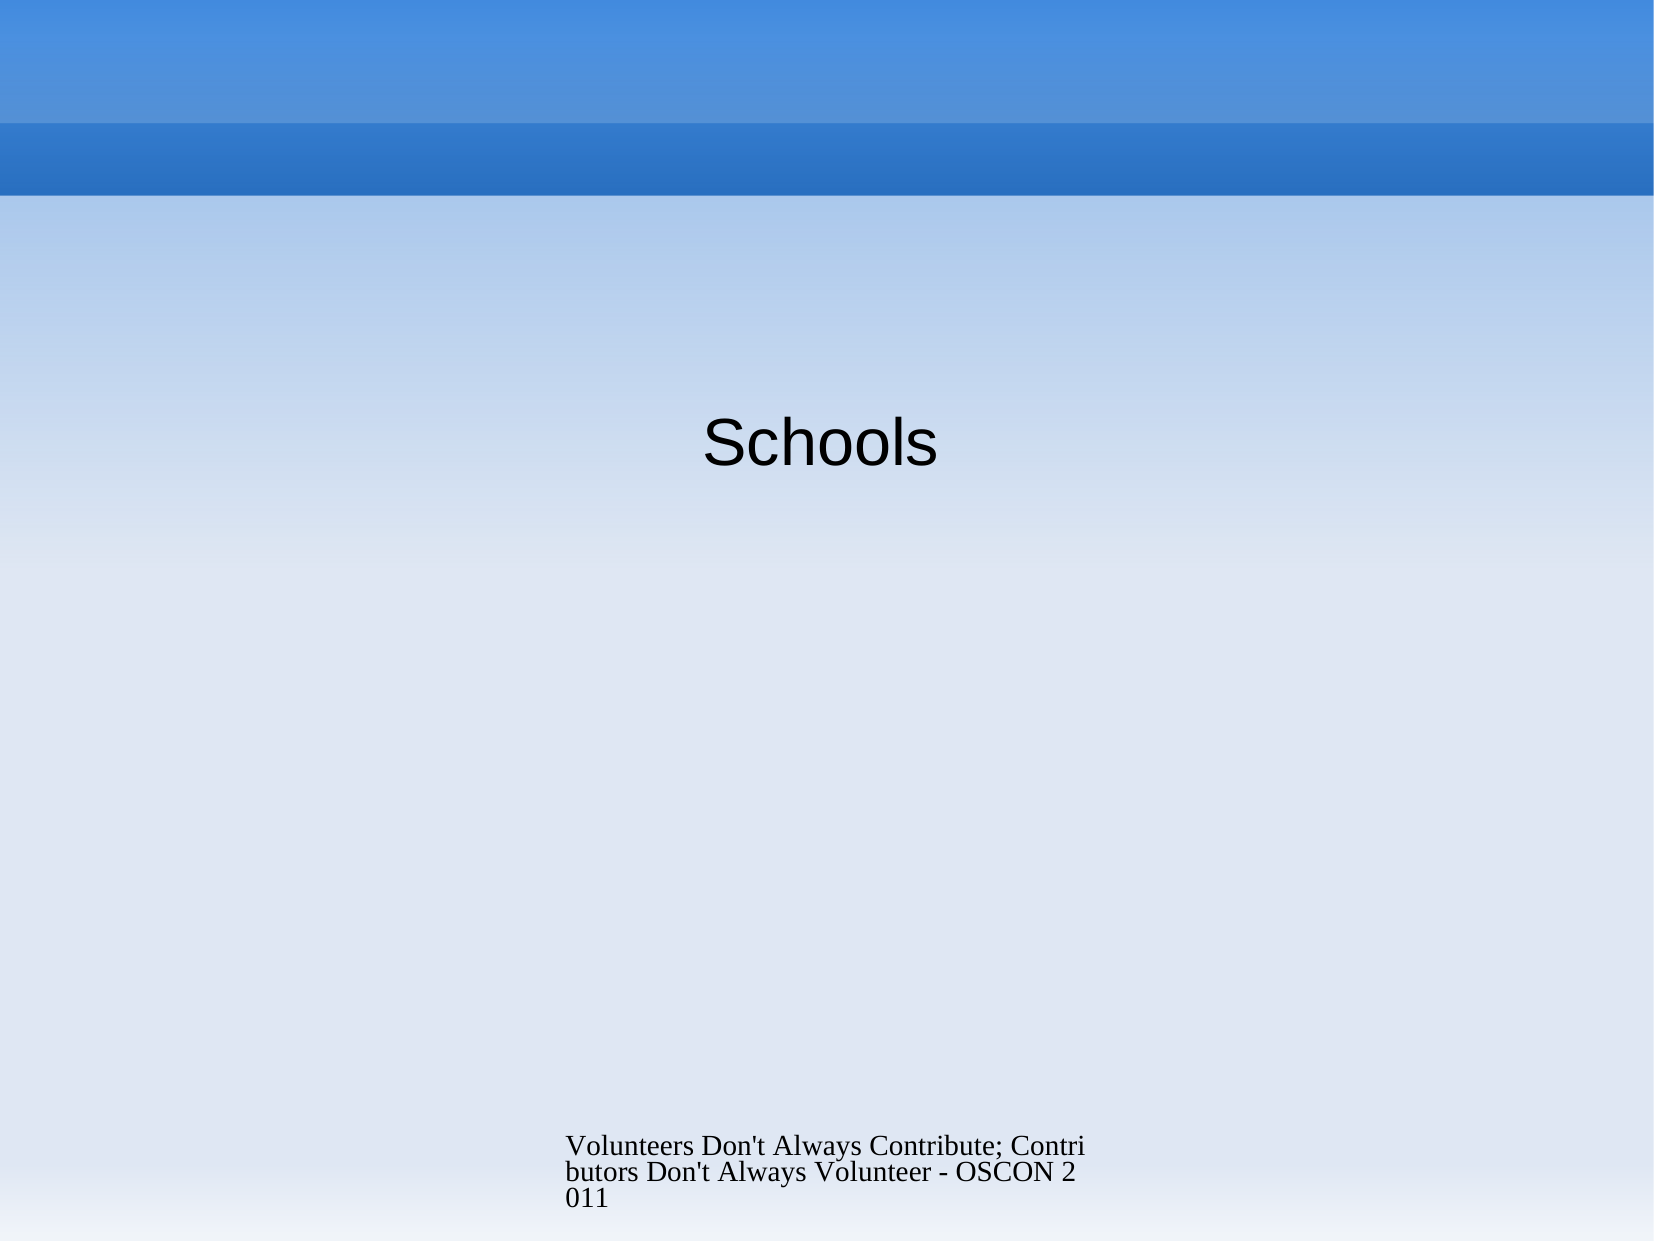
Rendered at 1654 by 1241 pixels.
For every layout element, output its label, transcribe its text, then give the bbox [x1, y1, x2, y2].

subtitle Schools [76, 0, 1565, 1109]
picture [0, 0, 1654, 1241]
